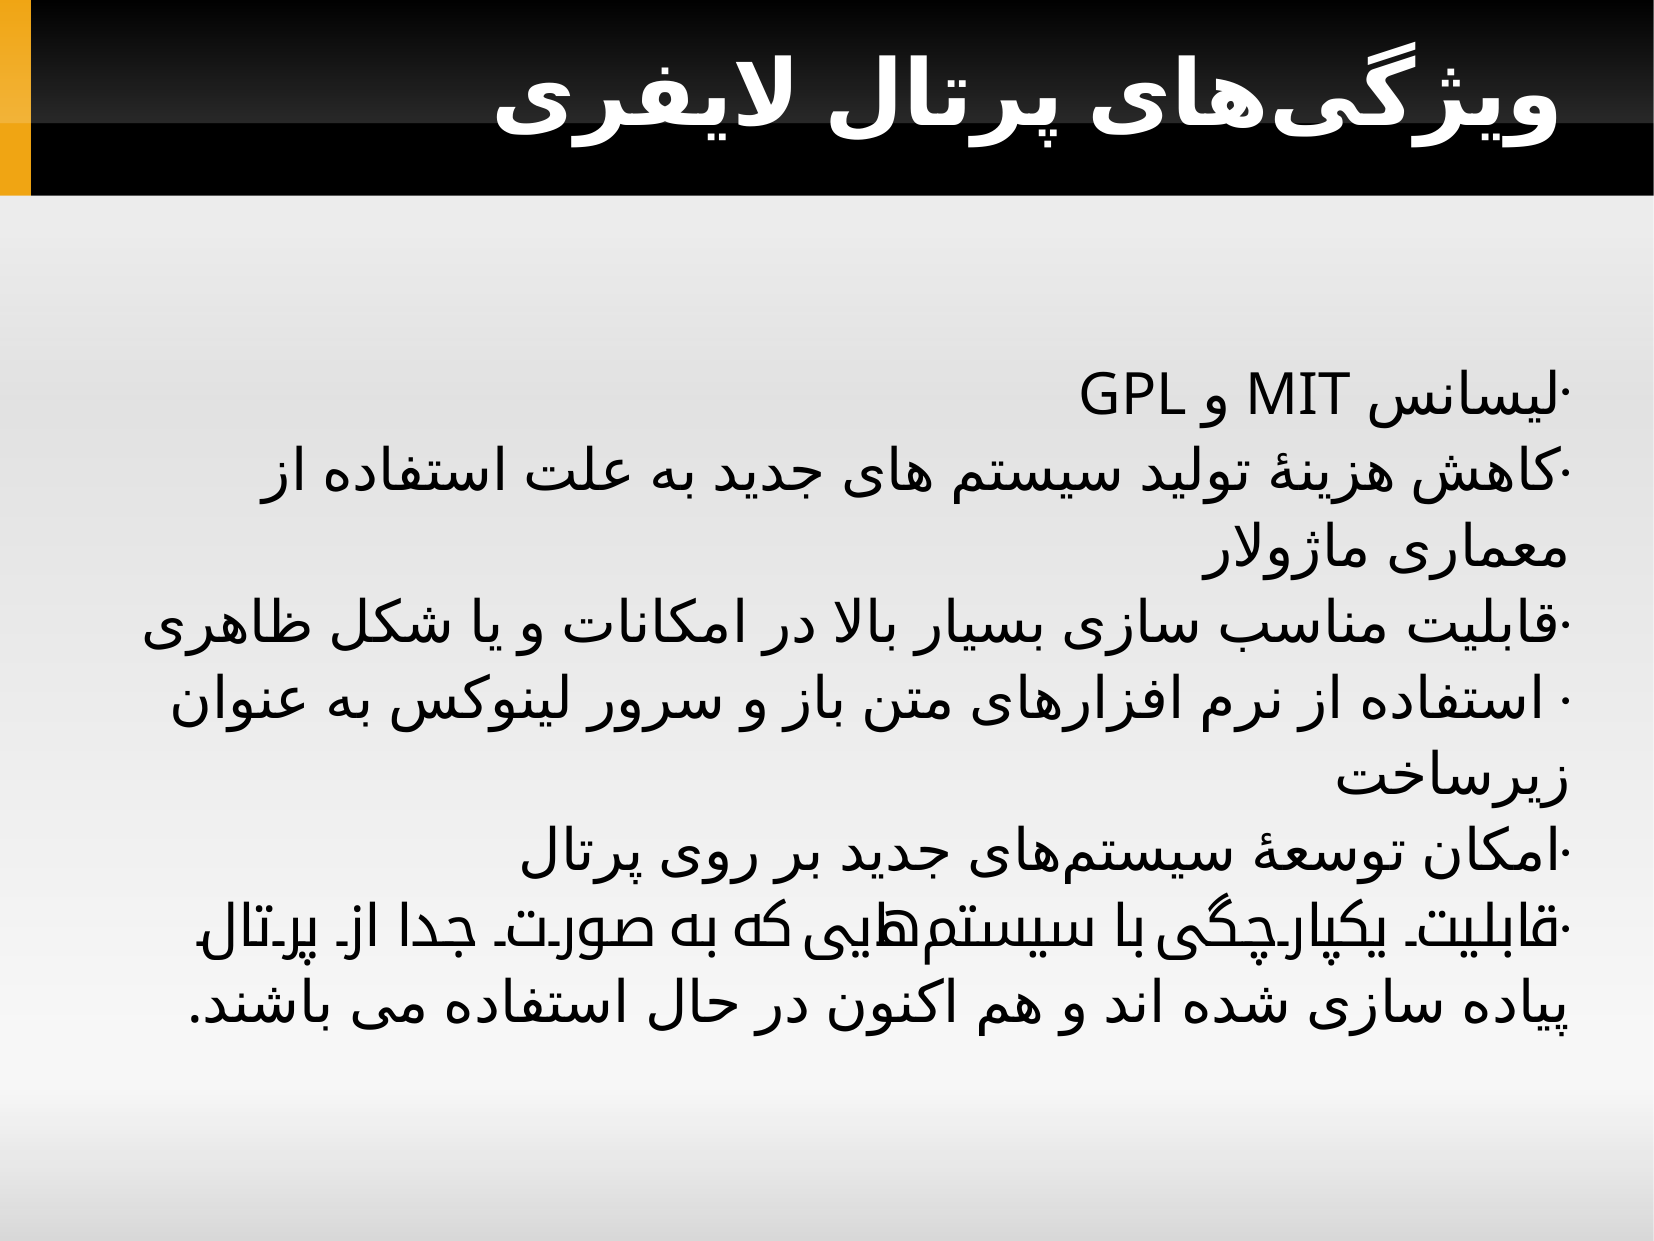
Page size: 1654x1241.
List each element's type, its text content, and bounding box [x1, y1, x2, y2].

title ویژگی‌های پرتال لایفری [76, 7, 1565, 200]
picture [0, 0, 1654, 1241]
subtitle لیسانس MIT و GPL کاهش هزینۀ تولید سیستم های جدید به علت استفاده از معماری ماژولار قابلیت مناسب سازی بسیار بالا در امکانات و یا شکل ظاهری استفاده از نرم افزارهای متن باز و سرور لینوکس به عنوان زیرساخت امکان توسعۀ سیستم‌های جدید بر روی پرتال قابلیت یکپارچگی با سیستم‌هایی که به صورت جدا از پرتال پیاده سازی شده اند و هم اکنون در حال استفاده می باشند. [82, 297, 1571, 1102]
